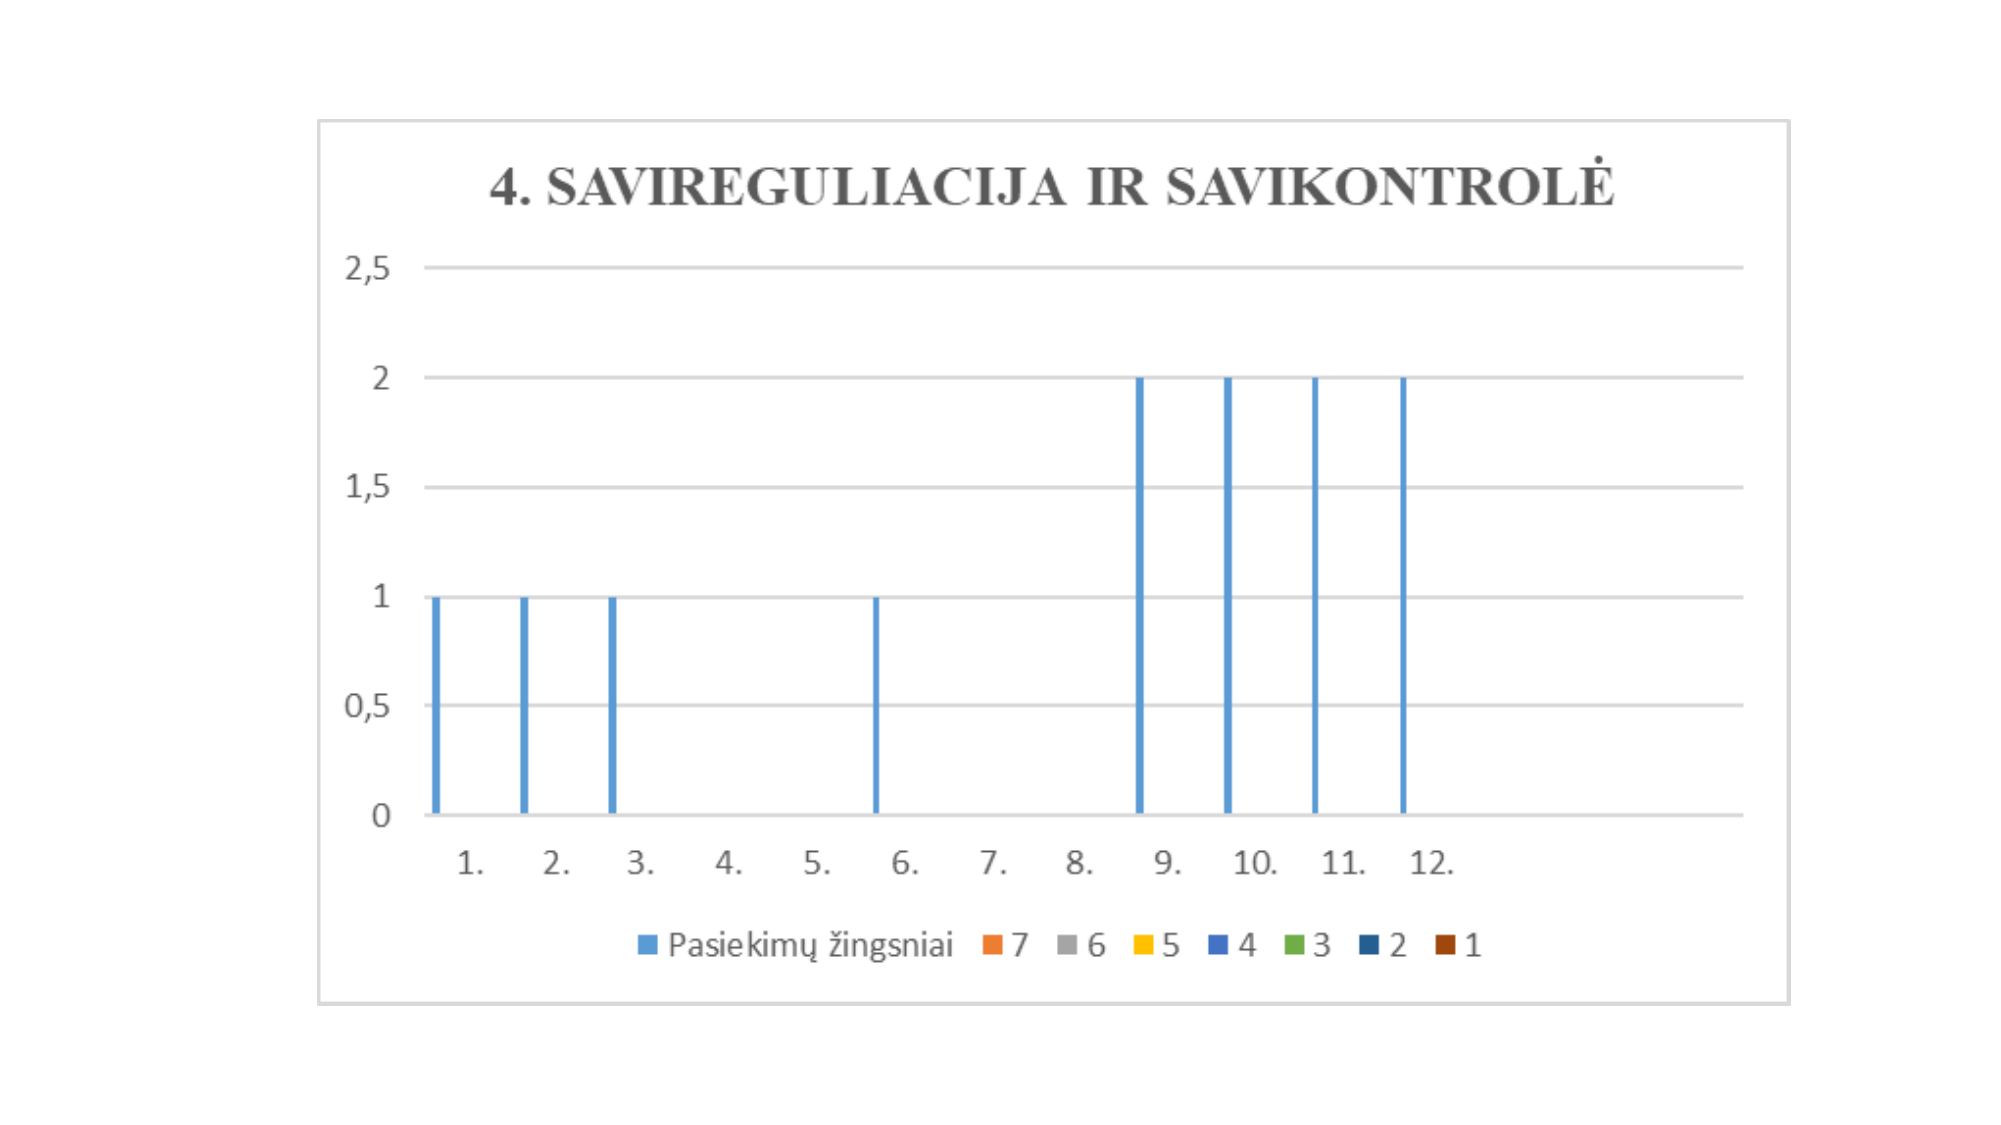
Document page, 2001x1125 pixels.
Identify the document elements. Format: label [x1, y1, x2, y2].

picture [317, 119, 1791, 1006]
